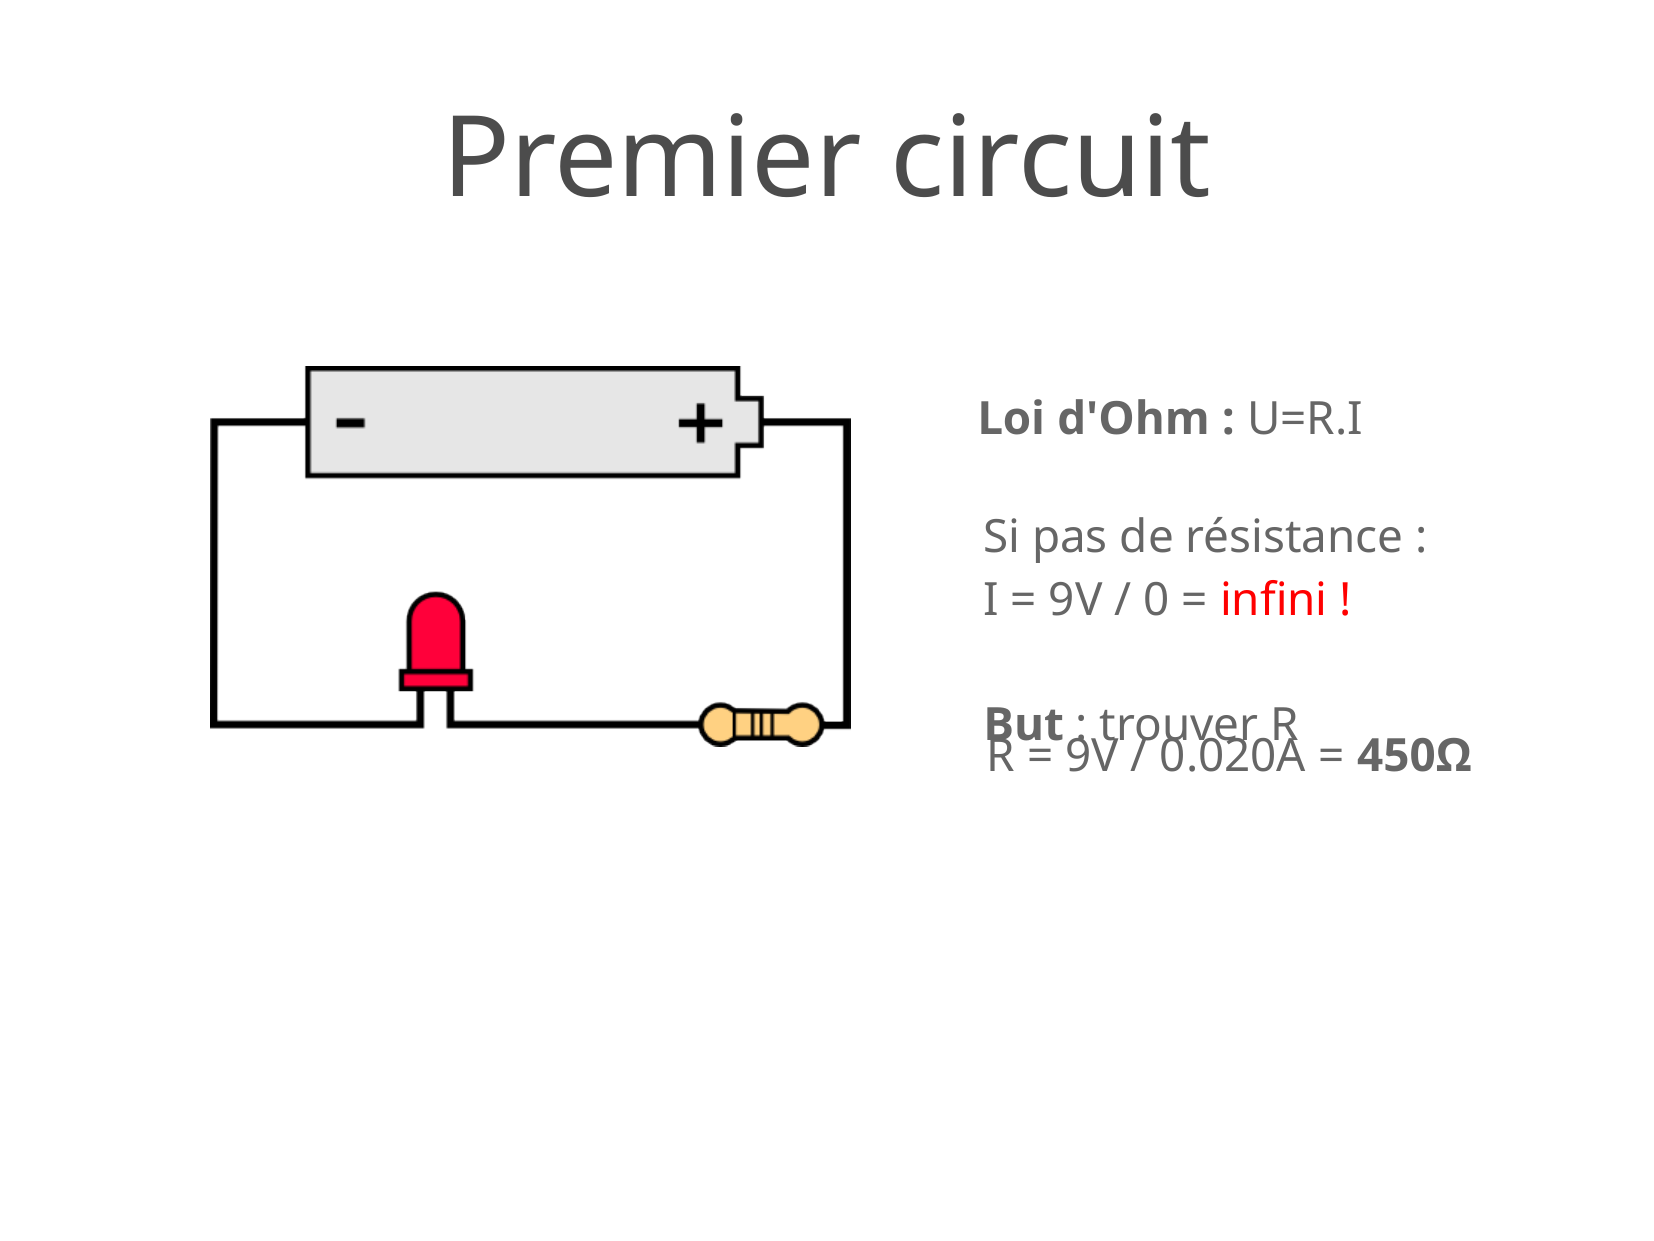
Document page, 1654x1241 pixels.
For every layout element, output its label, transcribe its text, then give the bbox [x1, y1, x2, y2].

title Premier circuit [82, 49, 1571, 257]
text_box Loi d'Ohm : U=R.I [962, 377, 1565, 599]
picture [210, 366, 851, 747]
text_box Si pas de résistance : I = 9V / 0 = infini ! But : trouver R [968, 496, 1433, 717]
text_box R = 9V / 0.020A = 450Ω [971, 714, 1477, 781]
